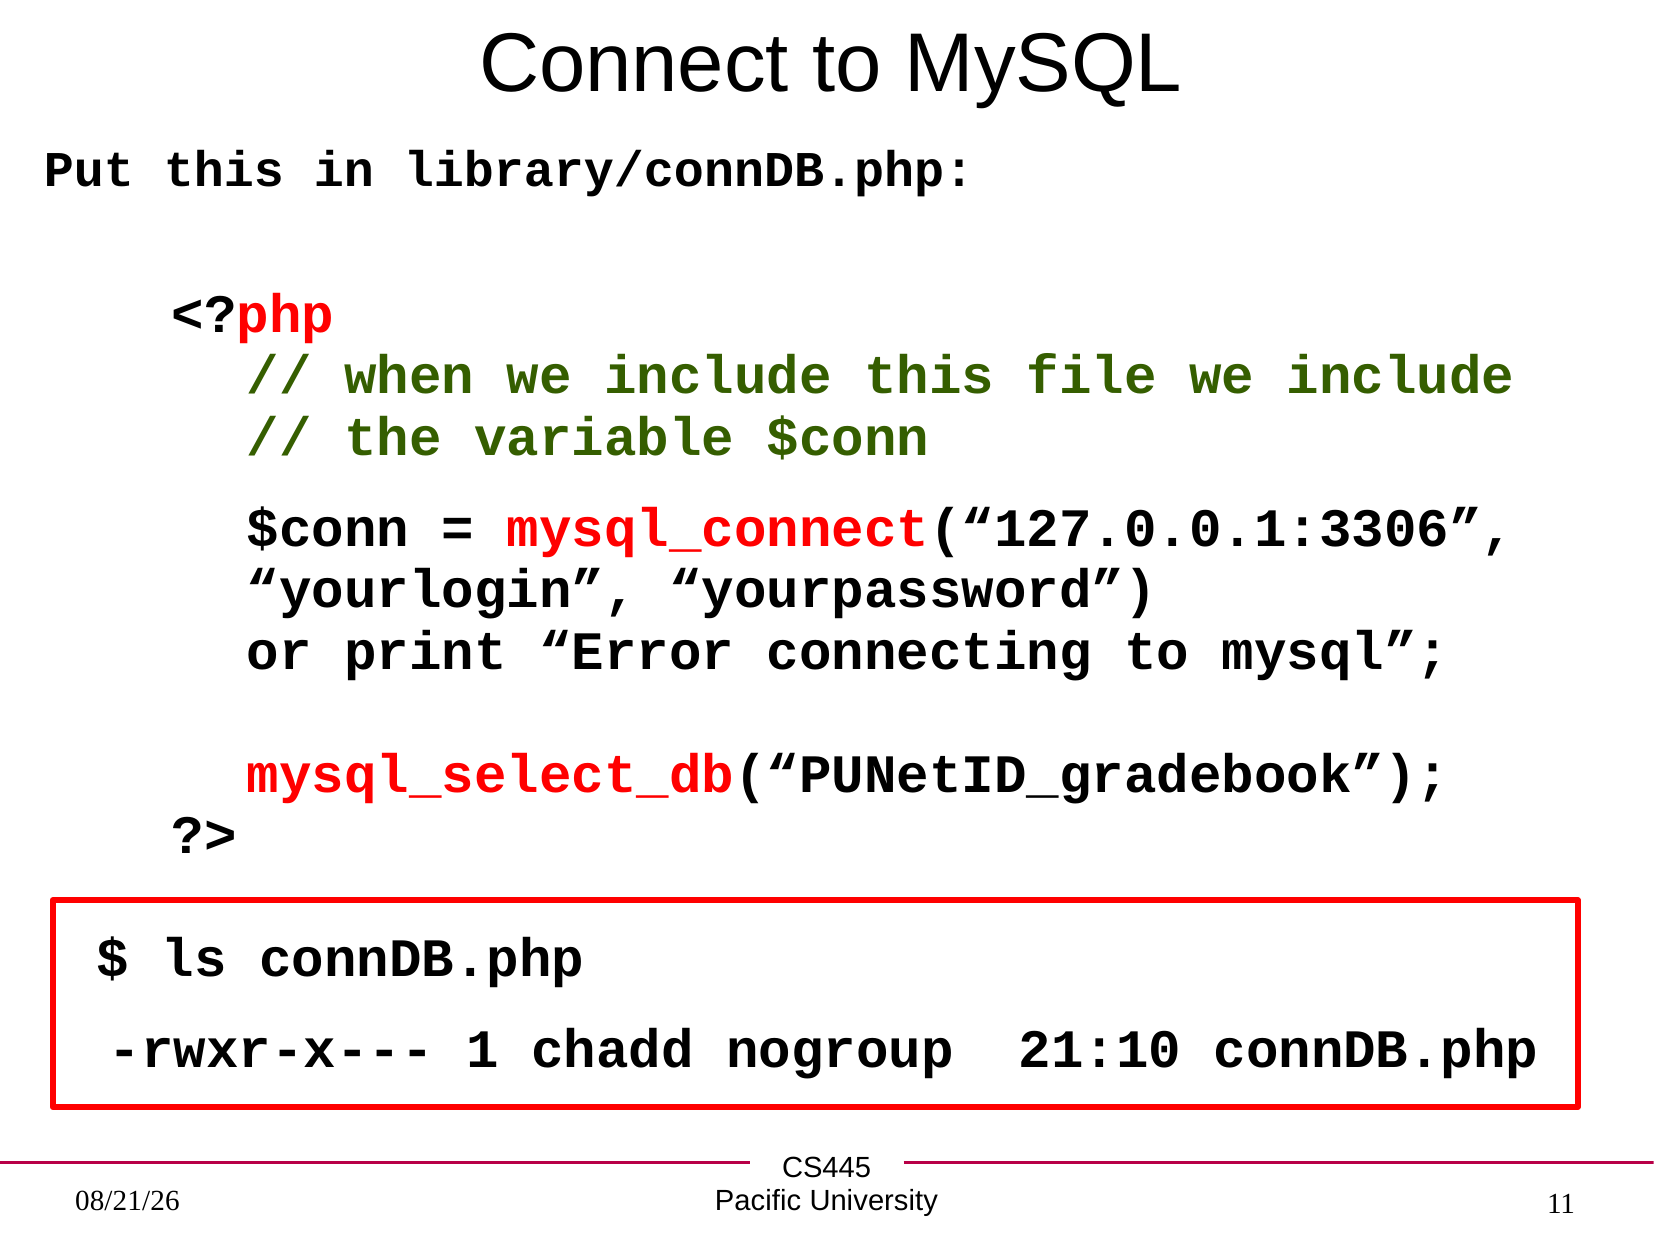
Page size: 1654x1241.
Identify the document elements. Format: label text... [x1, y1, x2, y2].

list Put this in library/connDB.php: <?php // when we include this file we include // the variable $conn $conn = mysql_connect(“127.0.0.1:3306”, “yourlogin”, “yourpassword”) or print “Error connecting to mysql”; mysql_select_db(“PUNetID_gradebook”); ?> $ ls connDB.php -rwxr-x--- 1 chadd nogroup 21:10 connDB.php [25, 57, 1642, 1143]
title Connect to MySQL [86, 15, 1576, 57]
